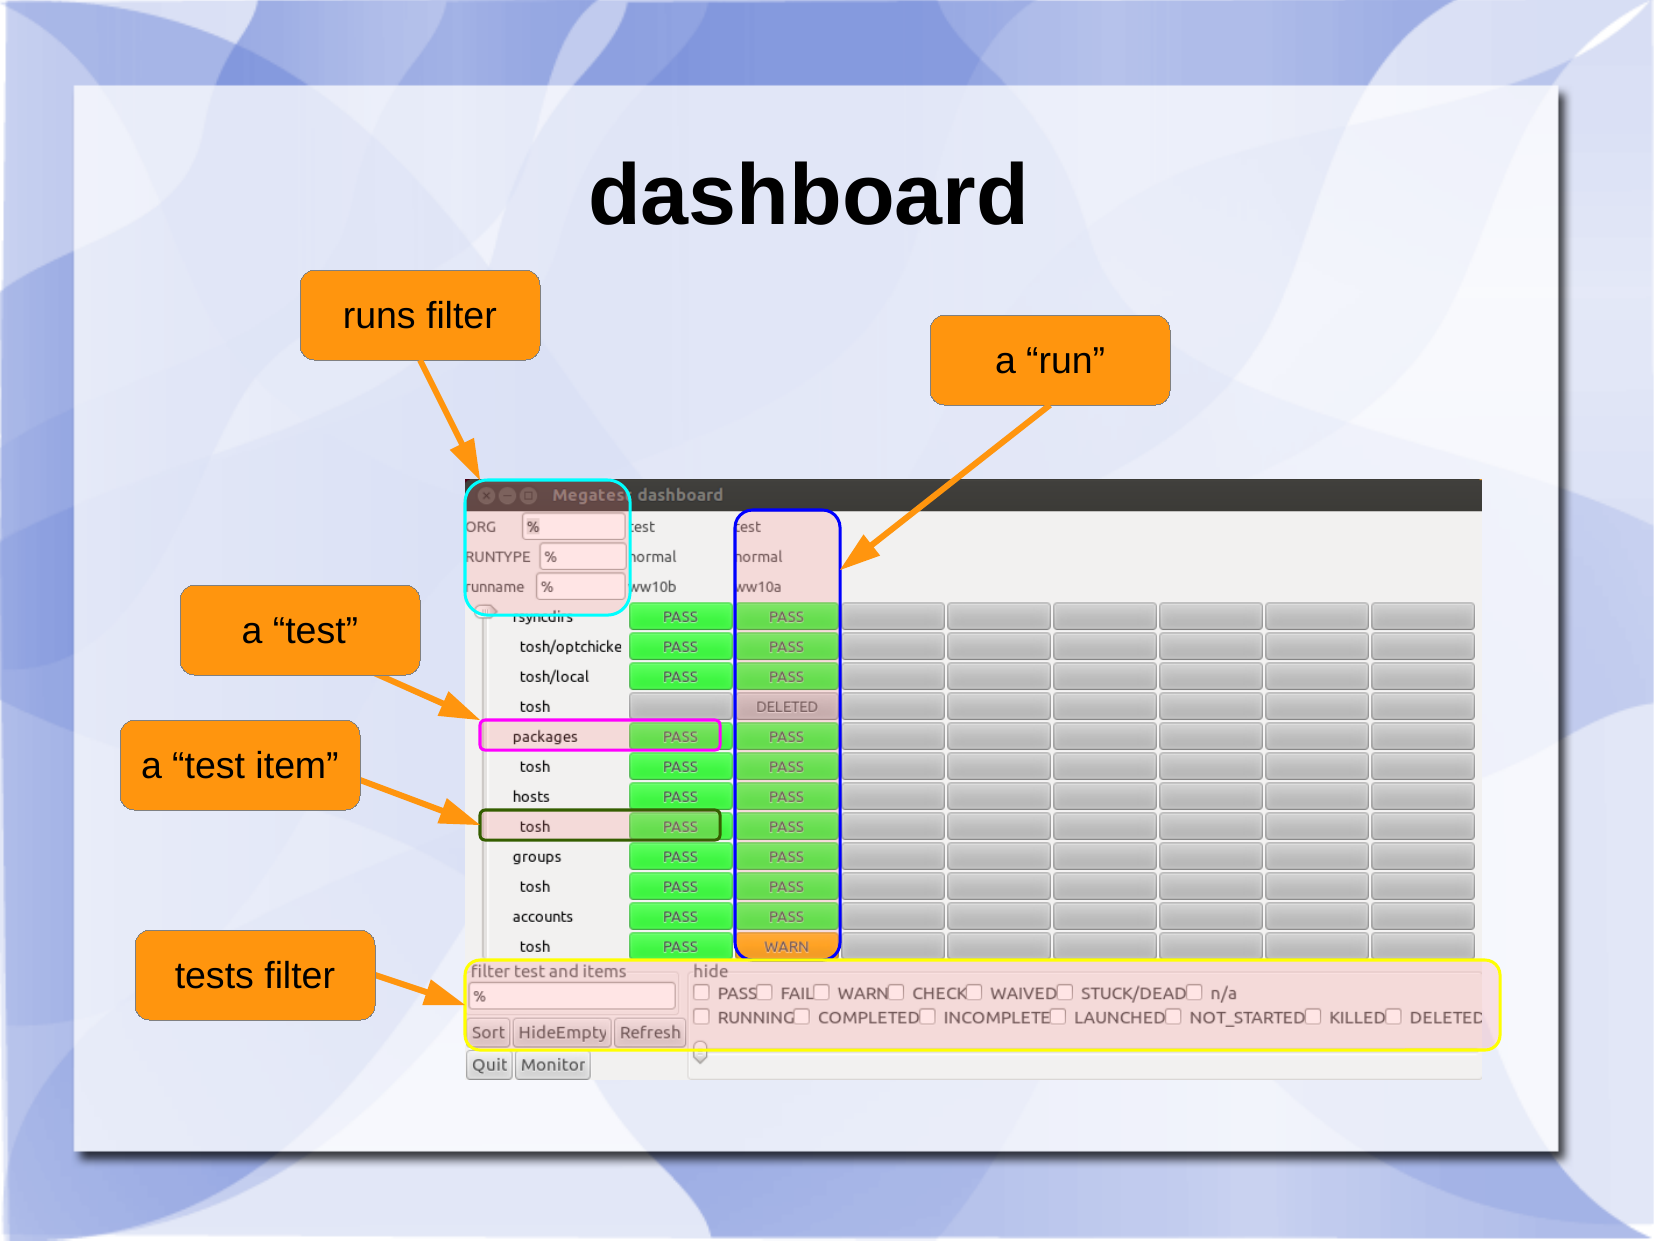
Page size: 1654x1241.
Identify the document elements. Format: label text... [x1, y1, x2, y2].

text_box [465, 480, 631, 616]
text_box [480, 720, 721, 751]
picture [0, 0, 1654, 1241]
text_box a “test item” [120, 720, 361, 811]
text_box a “test” [180, 585, 421, 676]
text_box a “run” [930, 315, 1171, 406]
text_box [480, 810, 721, 841]
text_box runs filter [300, 270, 541, 361]
title dashboard [82, 90, 1536, 298]
text_box tests filter [135, 930, 376, 1021]
text_box [465, 510, 1501, 1051]
